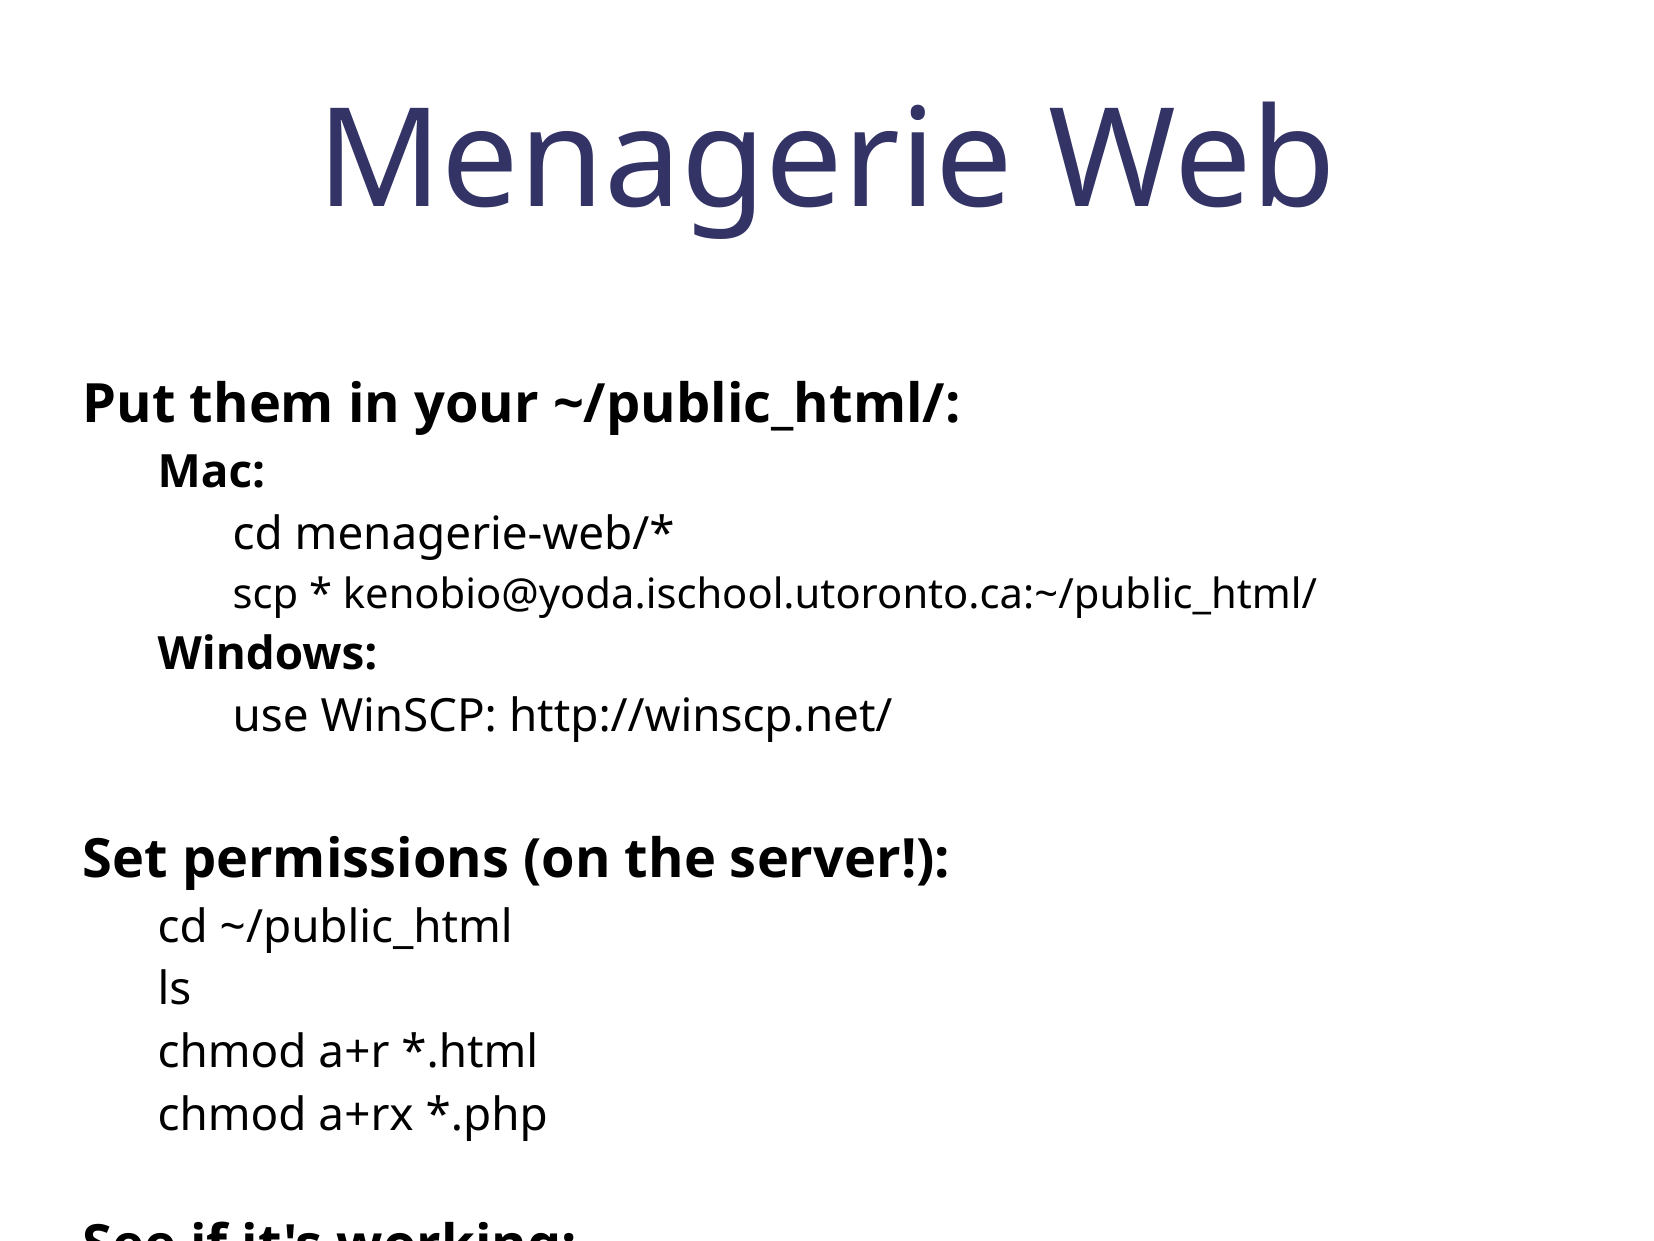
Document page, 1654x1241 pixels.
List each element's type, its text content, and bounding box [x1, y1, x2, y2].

subtitle Put them in your ~/public_html/: Mac: cd menagerie-web/* scp * kenobio@yoda.ischool.utoronto.ca:~/public_html/ Windows: use WinSCP: http://winscp.net/ Set permissions (on the server!): cd ~/public_html ls chmod a+r *.html chmod a+rx *.php See if it's working: http://yoda.ischool.utoronto.ca/~kenobio/pet_form.html [82, 290, 1654, 1241]
title Menagerie Web [82, 49, 1571, 257]
